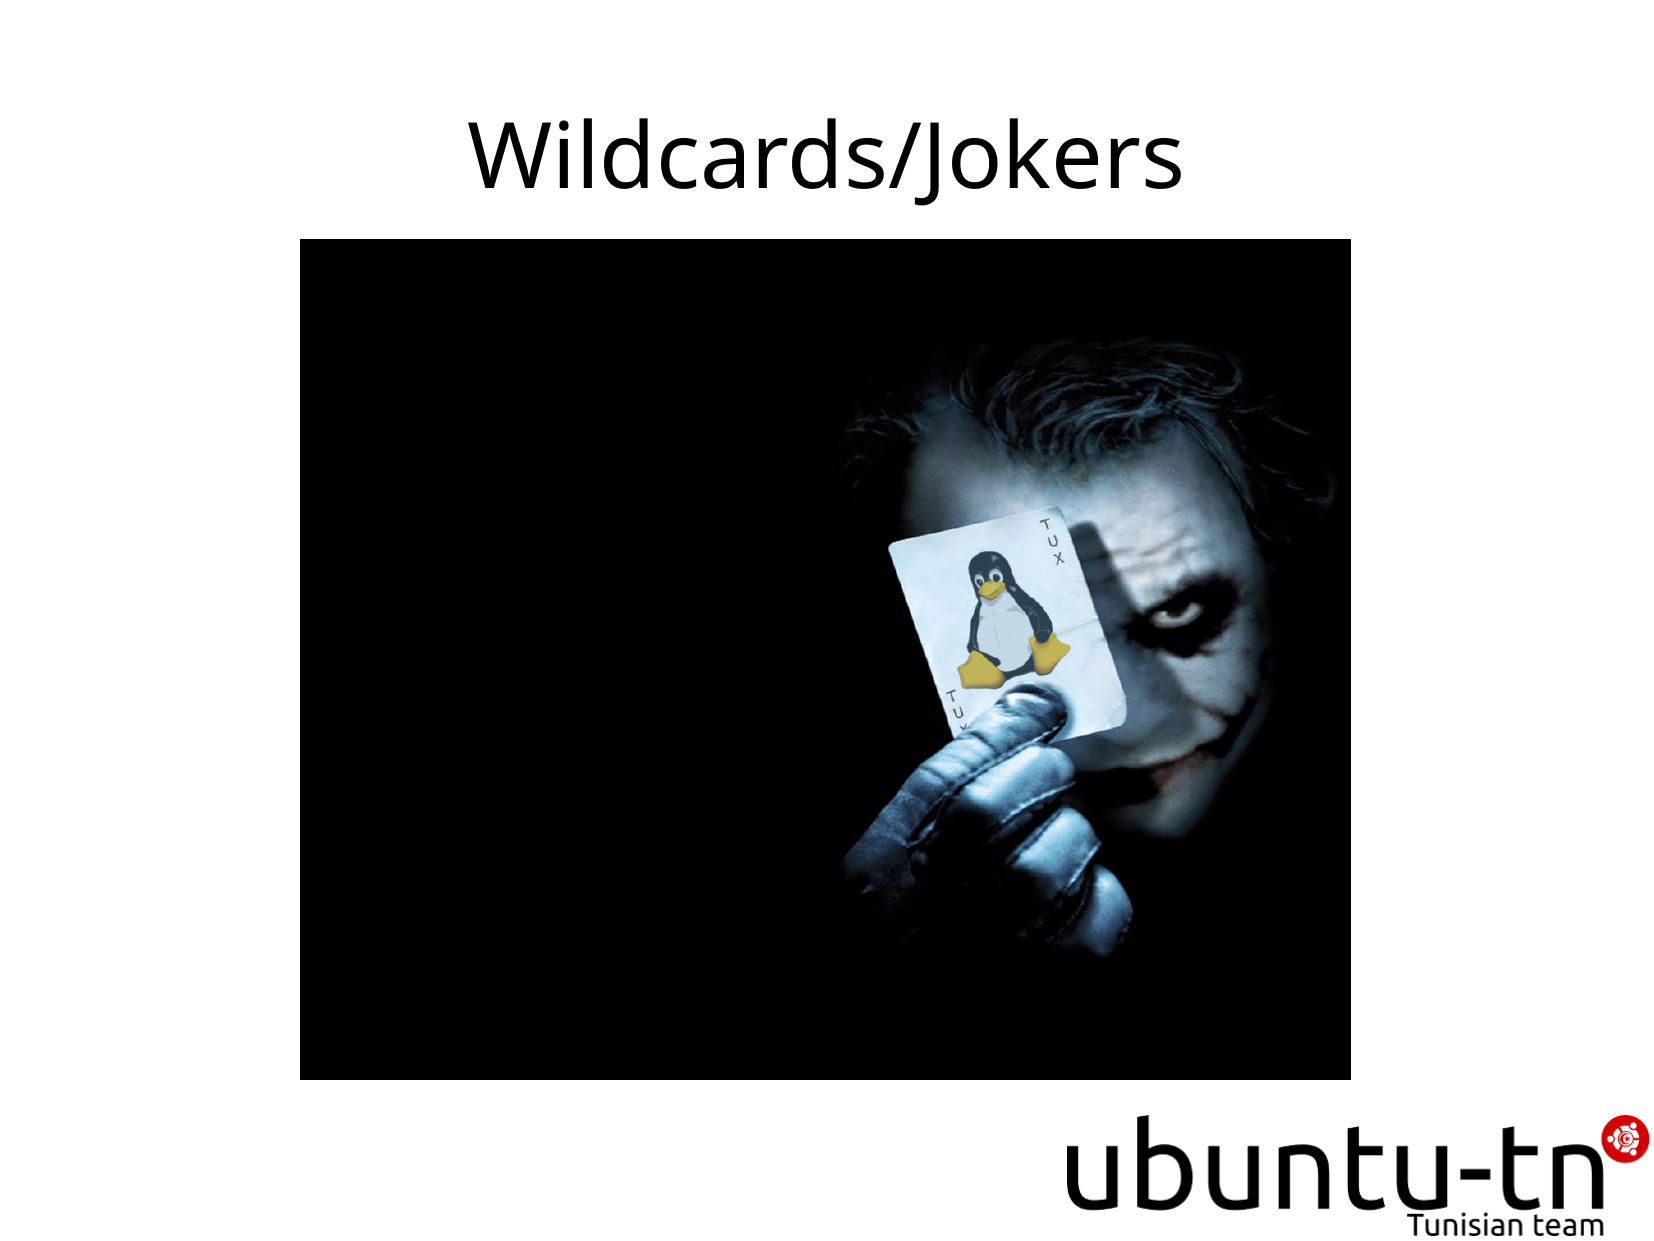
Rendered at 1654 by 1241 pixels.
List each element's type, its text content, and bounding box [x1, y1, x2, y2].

picture [1067, 1115, 1649, 1236]
picture [300, 239, 1351, 1081]
title Wildcards/Jokers [82, 49, 1571, 257]
